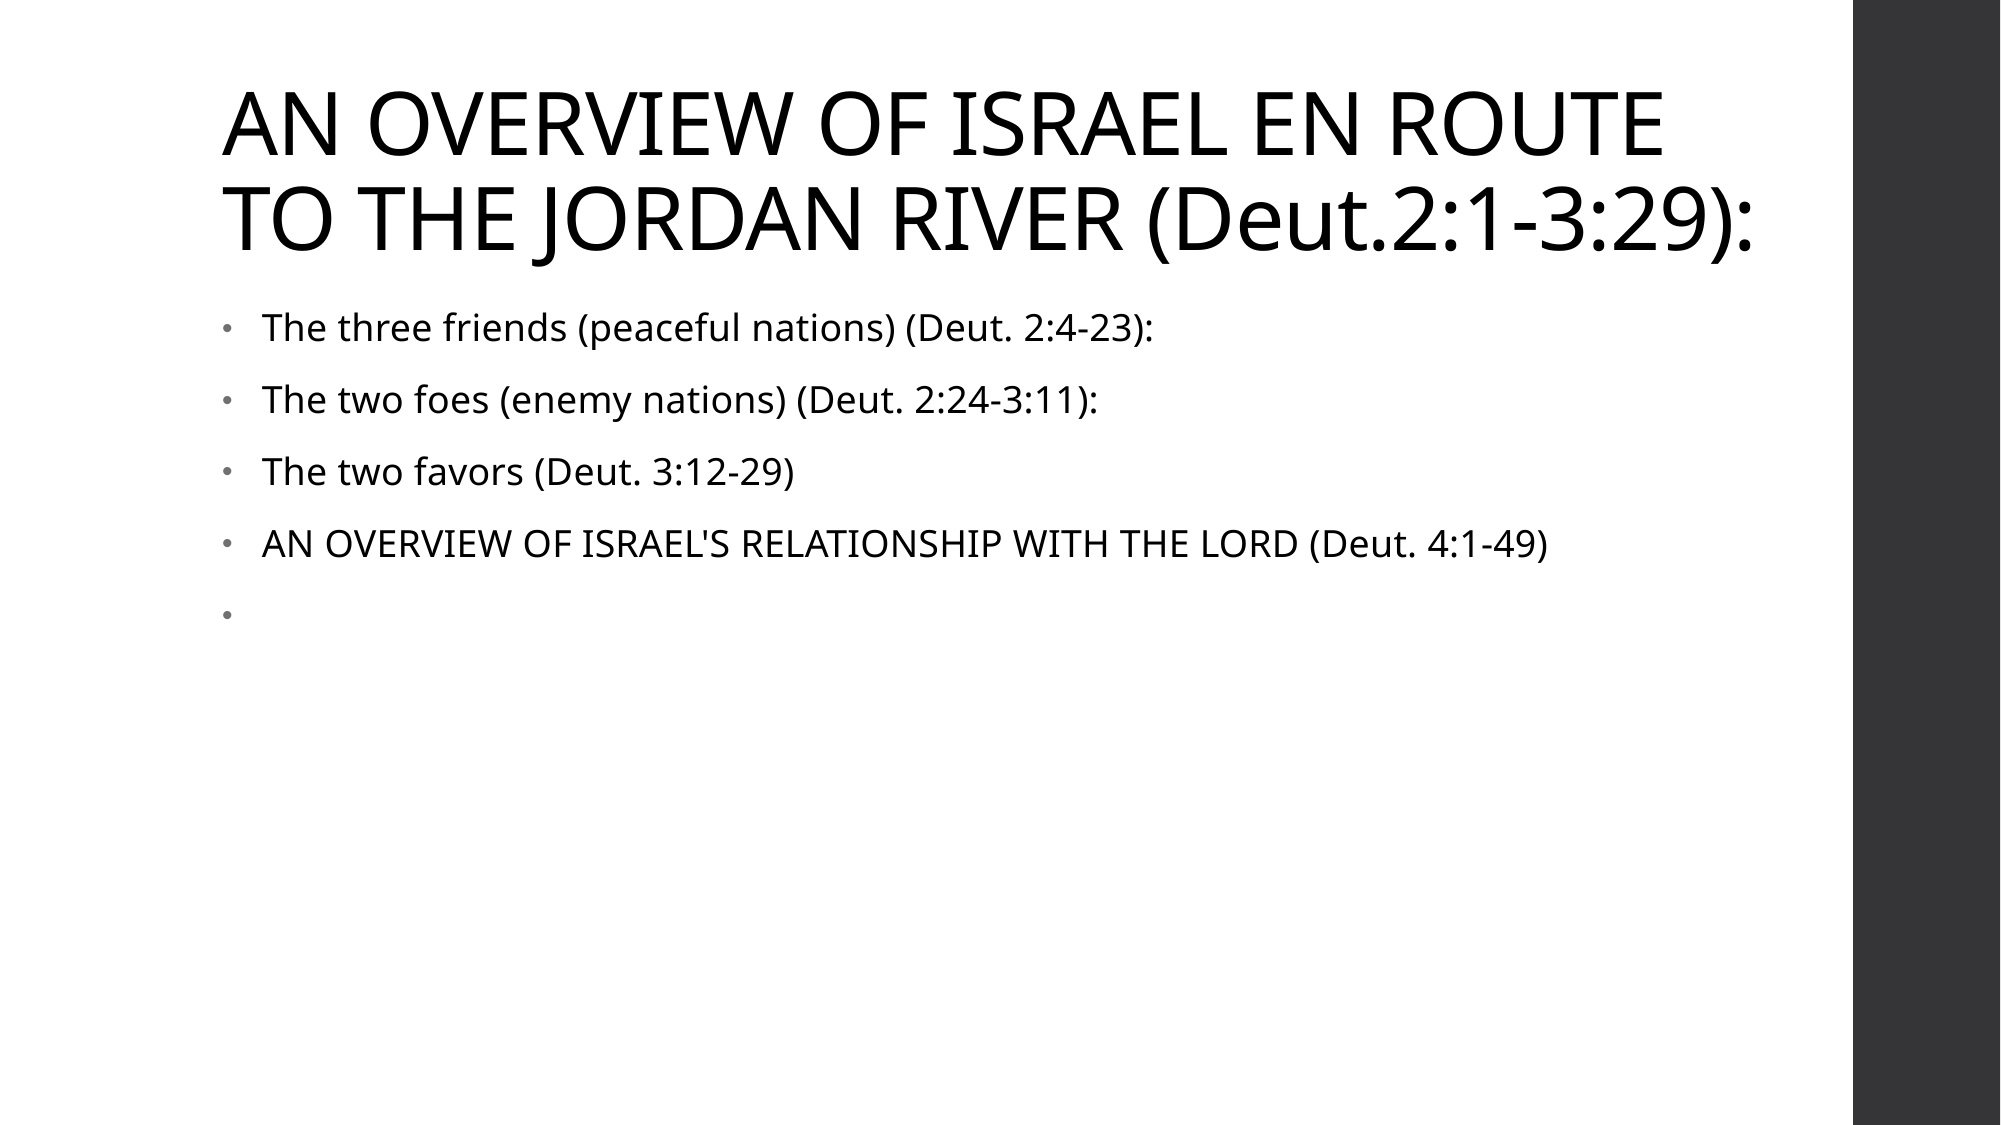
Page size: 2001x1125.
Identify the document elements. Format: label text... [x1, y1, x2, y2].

list The three friends (peaceful nations) (Deut. 2:4-23): The two foes (enemy nations) (Deut. 2:24-3:11): The two favors (Deut. 3:12-29) AN OVERVIEW OF ISRAEL'S RELATIONSHIP WITH THE LORD (Deut. 4:1-49) [206, 299, 1617, 1014]
title AN OVERVIEW OF ISRAEL EN ROUTE TO THE JORDAN RIVER (Deut.2:1-3:29): [206, 60, 1797, 278]
